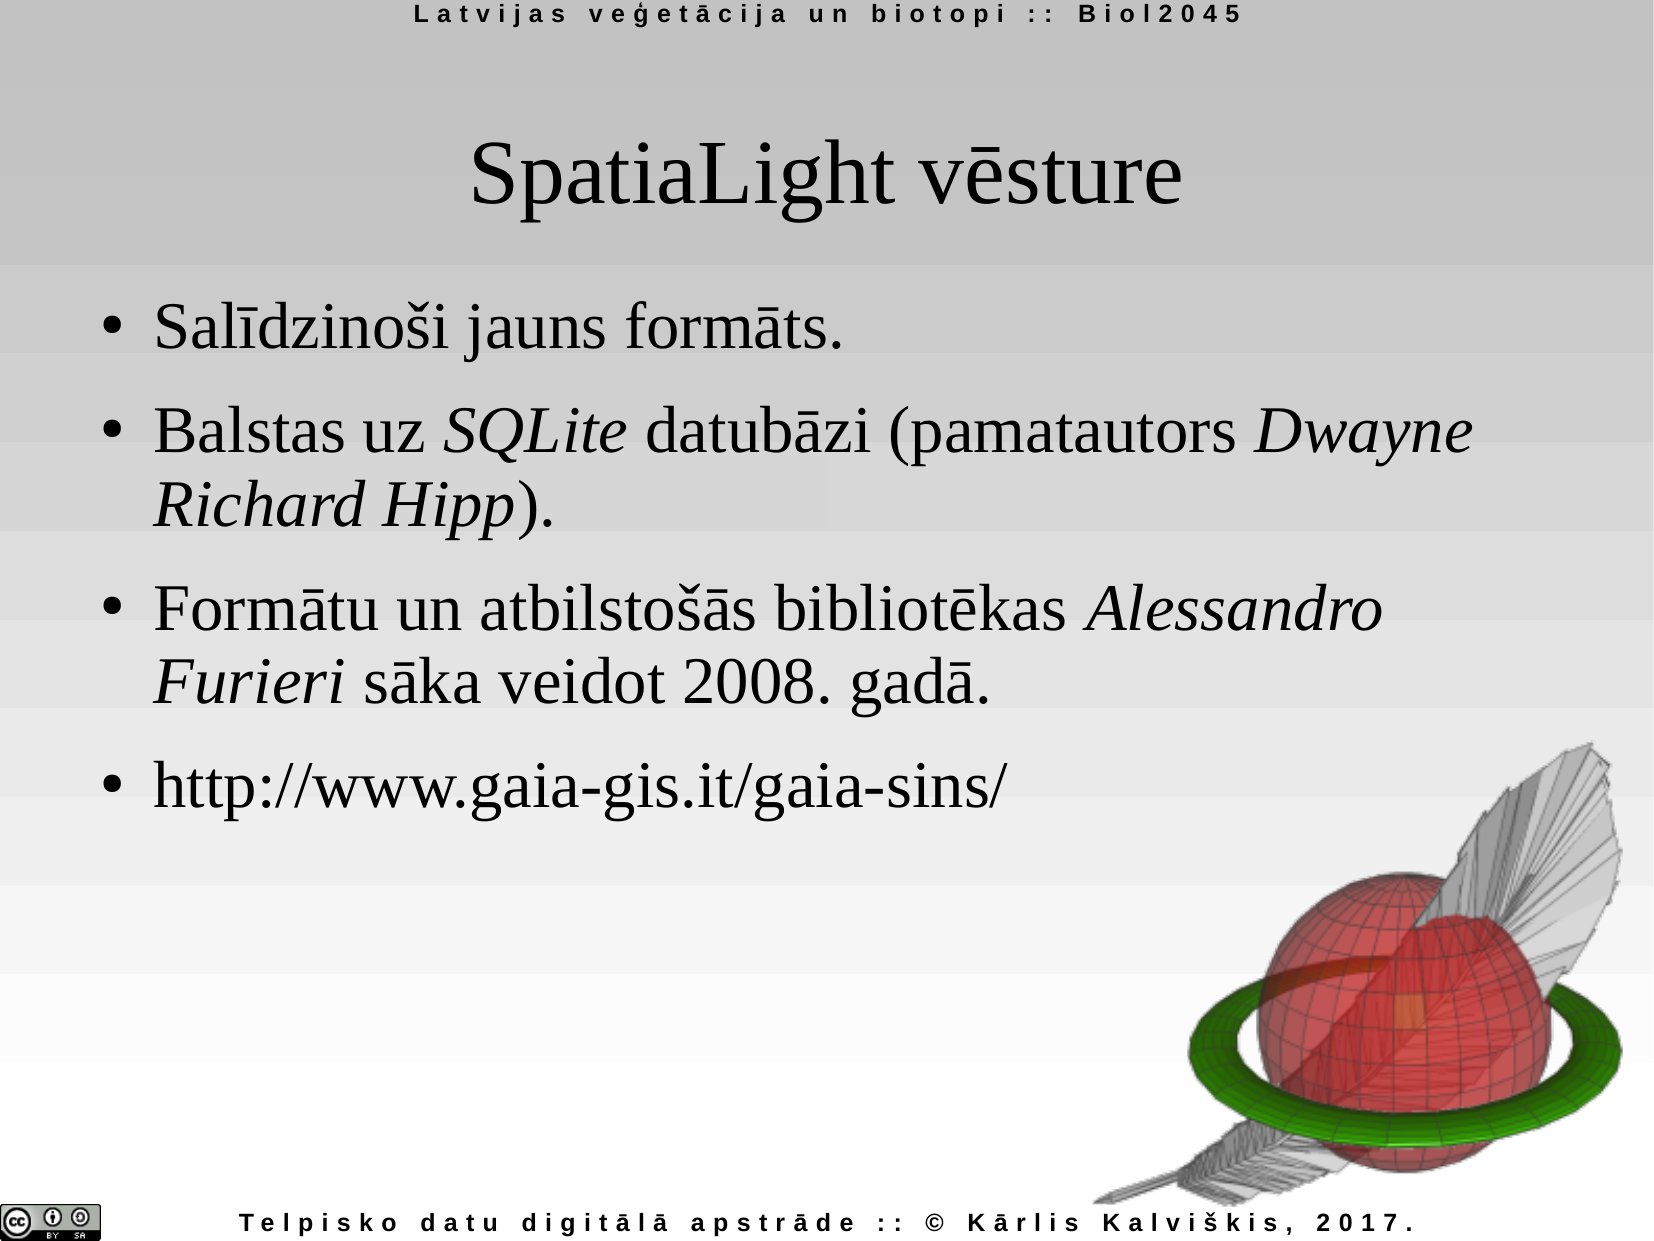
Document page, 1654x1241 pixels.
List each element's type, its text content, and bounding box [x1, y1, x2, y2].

title SpatiaLight vēsture [29, 49, 1625, 296]
picture [0, 0, 1654, 1241]
list Salīdzinoši jauns formāts. Balstas uz SQLite datubāzi (pamatautors Dwayne Richard Hipp). Formātu un atbilstošās bibliotēkas Alessandro Furieri sāka veidot 2008. gadā. http://www.gaia-gis.it/gaia-sins/ [82, 289, 1571, 1113]
